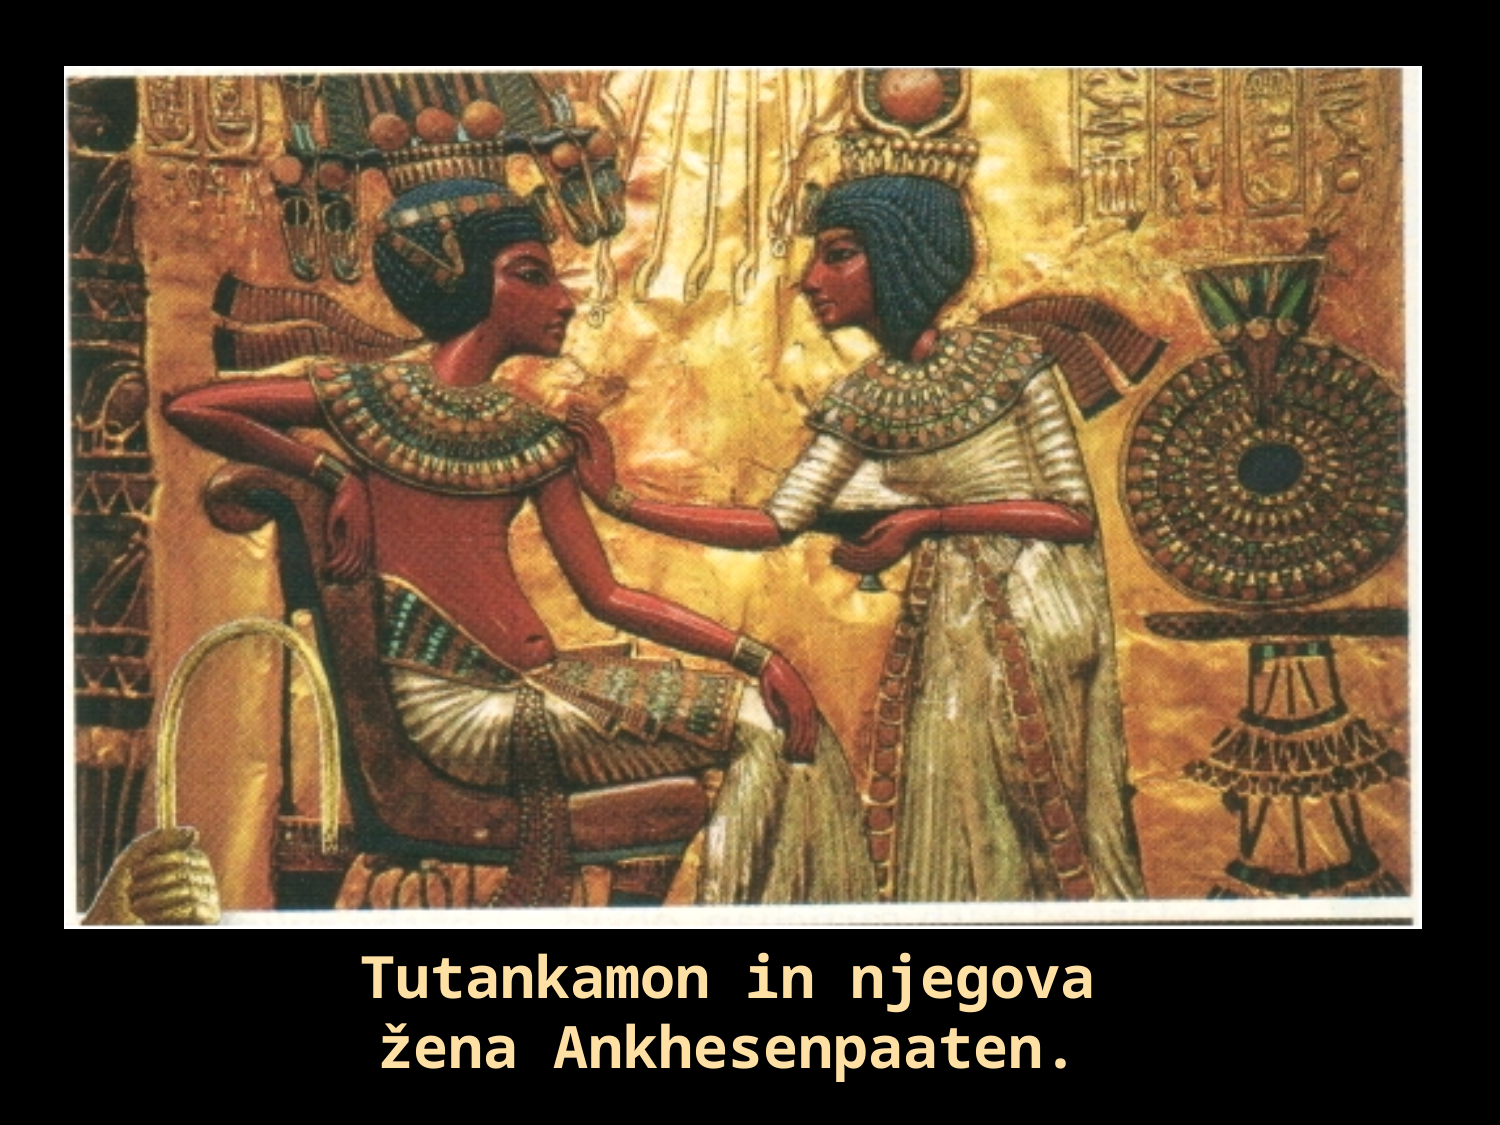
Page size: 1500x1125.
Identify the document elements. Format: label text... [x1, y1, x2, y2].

picture [64, 66, 1422, 929]
title Tutankamon in njegova žena Ankhesenpaaten. [0, 916, 1457, 1105]
